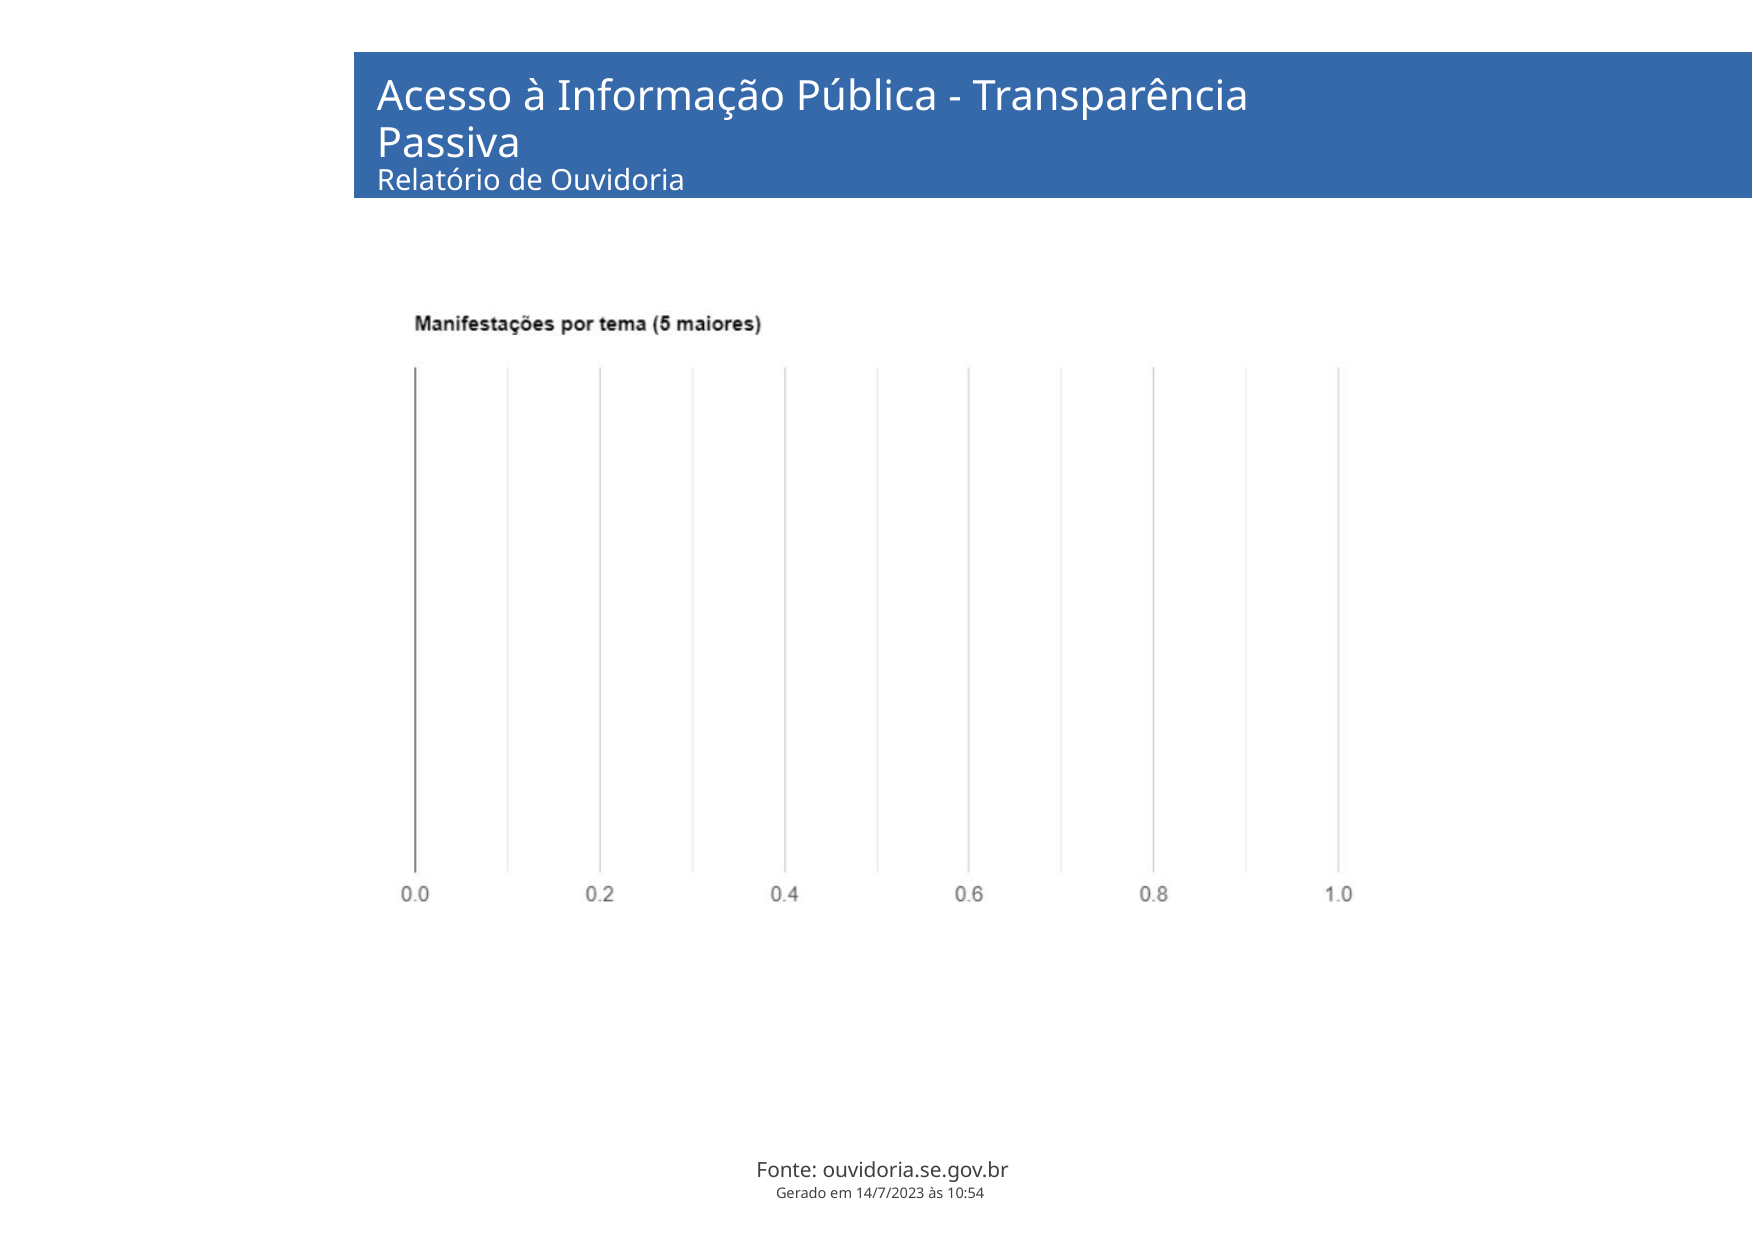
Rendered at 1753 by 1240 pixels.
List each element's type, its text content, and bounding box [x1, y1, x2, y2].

text_box Fonte: ouvidoria.se.gov.br Gerado em 14/7/2023 às 10:54 [756, 1158, 1023, 1202]
text_box [155, 211, 1599, 1028]
text_box [354, 52, 1752, 198]
text_box Acesso à Informação Pública - Transparência Passiva Relatório de Ouvidoria EMSETUR - Abril a Abril de 2023 [376, 72, 1403, 228]
